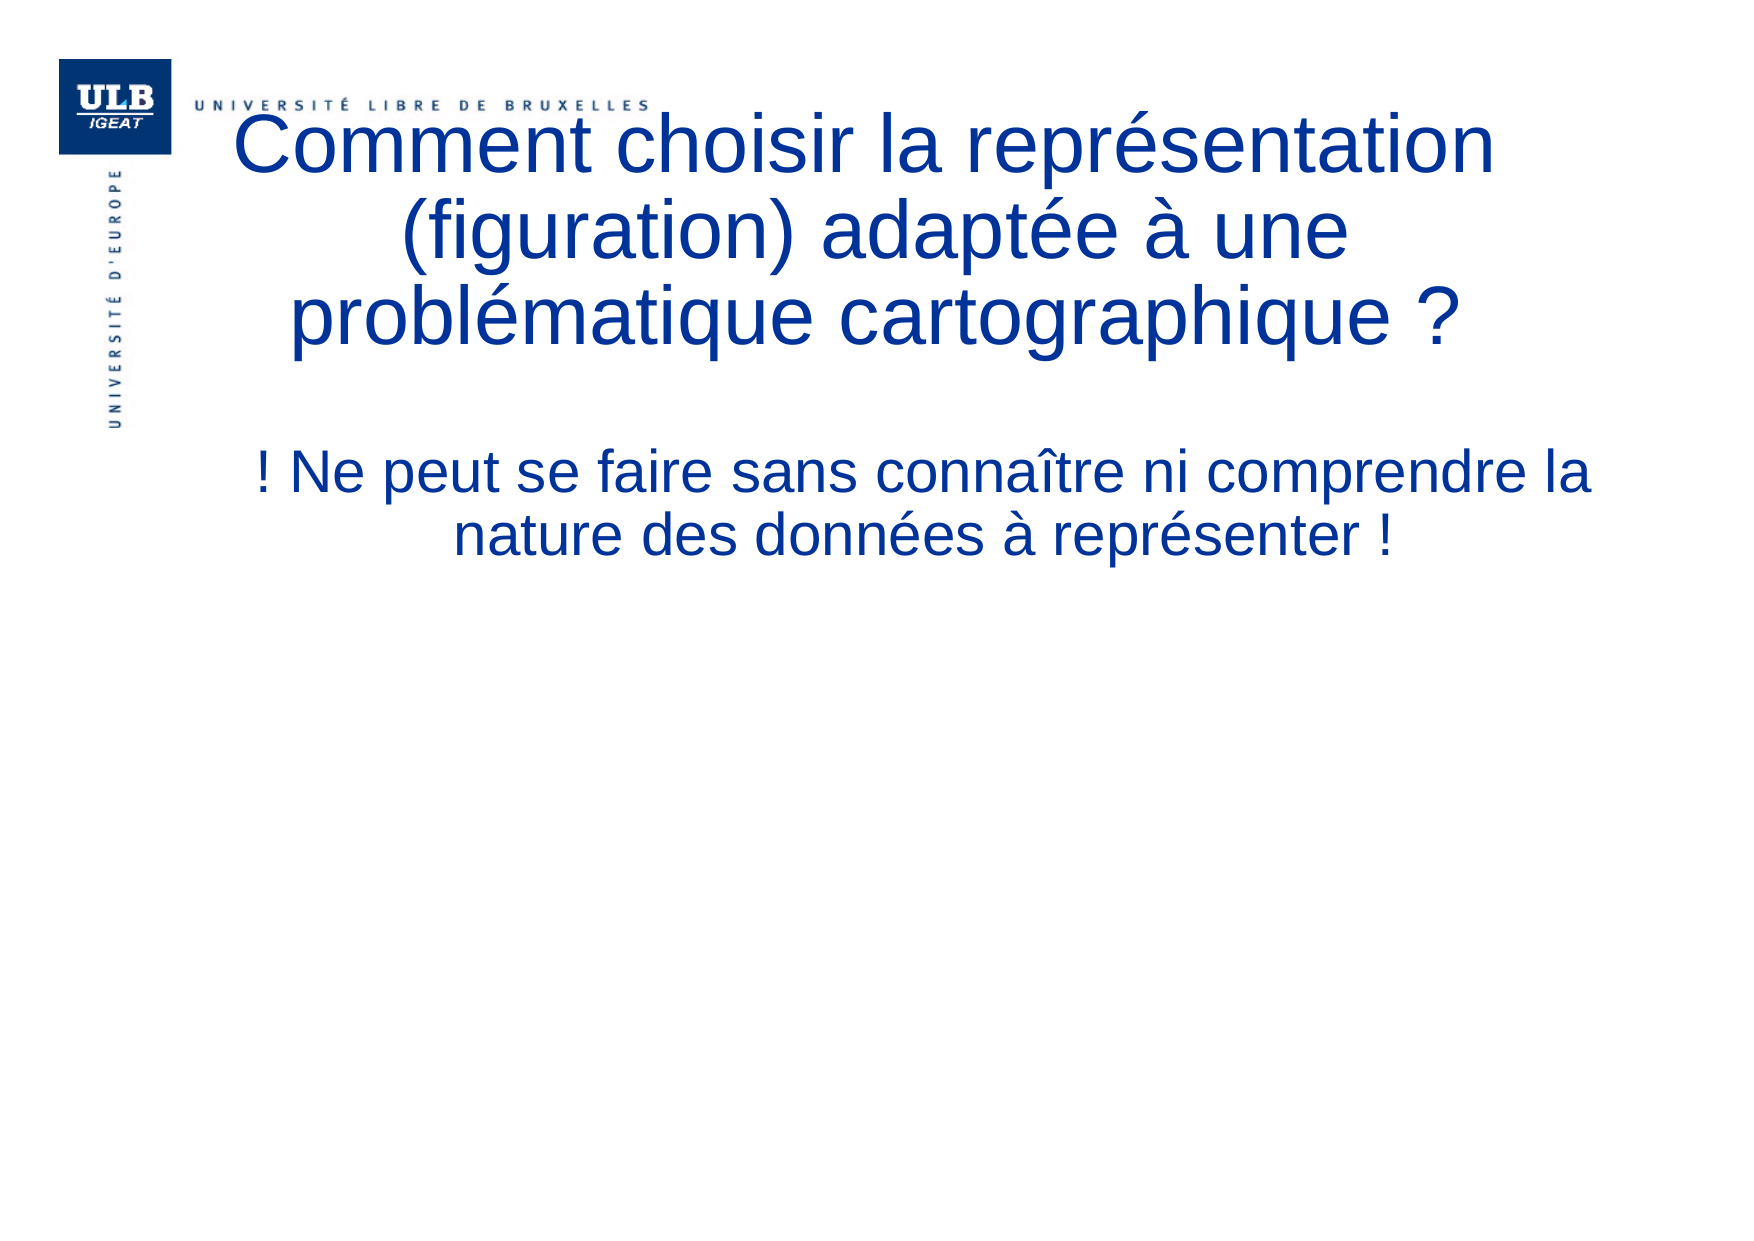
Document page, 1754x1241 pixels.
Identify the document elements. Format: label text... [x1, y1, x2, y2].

text_box ! Ne peut se faire sans connaître ni comprendre la nature des données à représenter ! [88, 442, 1654, 738]
title Comment choisir la représentation (figuration) adaptée à une problématique cartographique ? [140, 99, 1613, 320]
list [140, 320, 1695, 559]
picture [59, 59, 1695, 1182]
